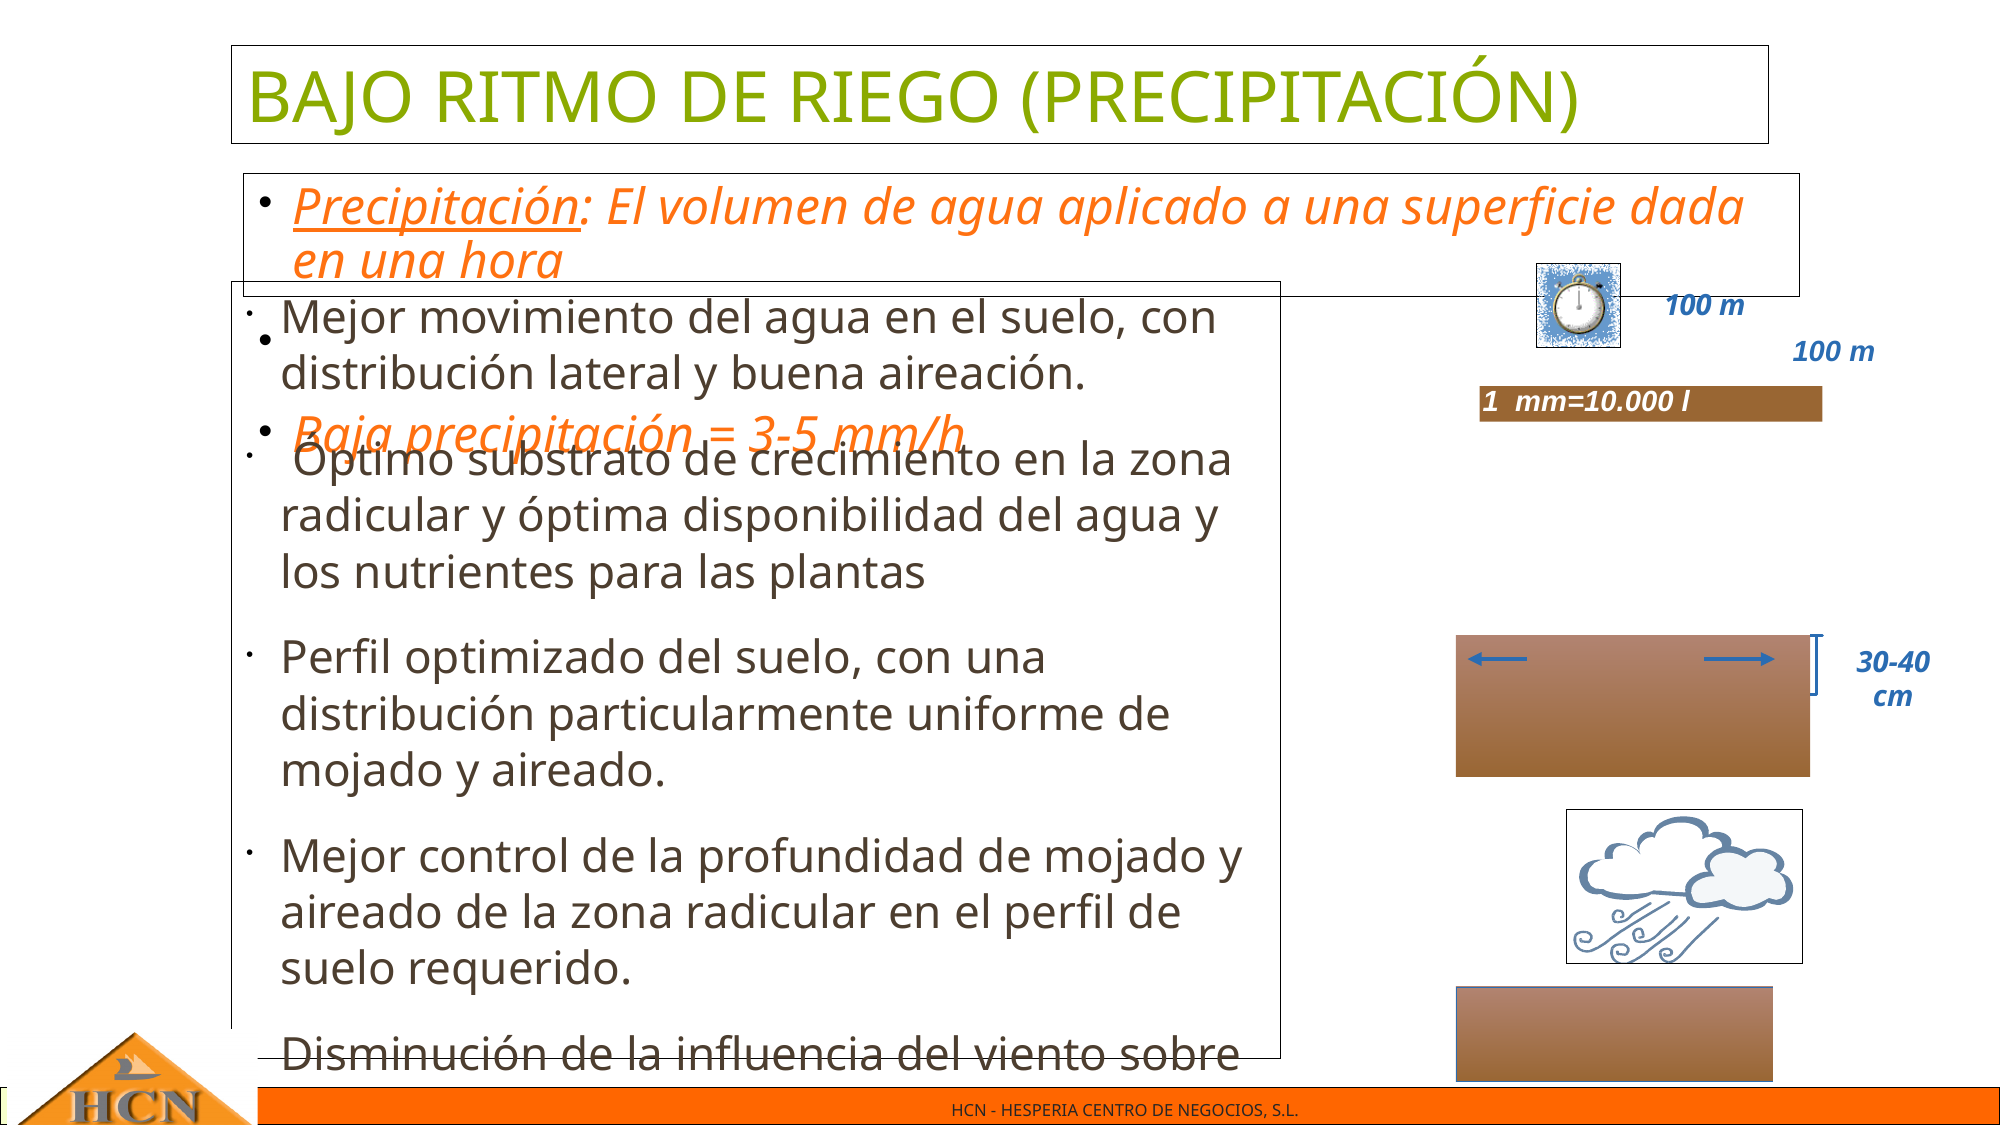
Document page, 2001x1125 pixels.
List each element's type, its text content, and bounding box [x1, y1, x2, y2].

title BAJO RITMO DE RIEGO (PRECIPITACIÓN) [231, 45, 1769, 144]
text_box 1 [0, 1087, 7, 1125]
text_box 1 mm=10.000 l [1467, 377, 1738, 428]
text_box 100 m [1633, 277, 1776, 328]
picture [1536, 263, 1621, 348]
text_box [1455, 986, 1773, 1082]
text_box 30-40 cm [1822, 637, 1965, 713]
text_box [1455, 635, 1811, 777]
list Mejor movimiento del agua en el suelo, con distribución lateral y buena aireación. Óptimo substrato de crecimiento en la zona radicular y óptima disponibilidad del agua y los nutrientes para las plantas Perfil optimizado del suelo, con una distribución particularmente uniforme de mojado y aireado. Mejor control de la profundidad de mojado y aireado de la zona radicular en el perfil de suelo requerido. Disminución de la influencia del viento sobre la uniformidad de distribución. [231, 281, 1281, 1059]
picture [7, 1029, 258, 1125]
list Precipitación: El volumen de agua aplicado a una superficie dada en una hora Baja precipitación = 3-5 mm/h [243, 173, 1800, 297]
text_box HCN - HESPERIA CENTRO DE NEGOCIOS, S.L. [258, 1087, 2000, 1125]
picture [1566, 809, 1803, 964]
text_box 100 m [1763, 327, 1905, 378]
text_box [1738, 386, 1823, 422]
